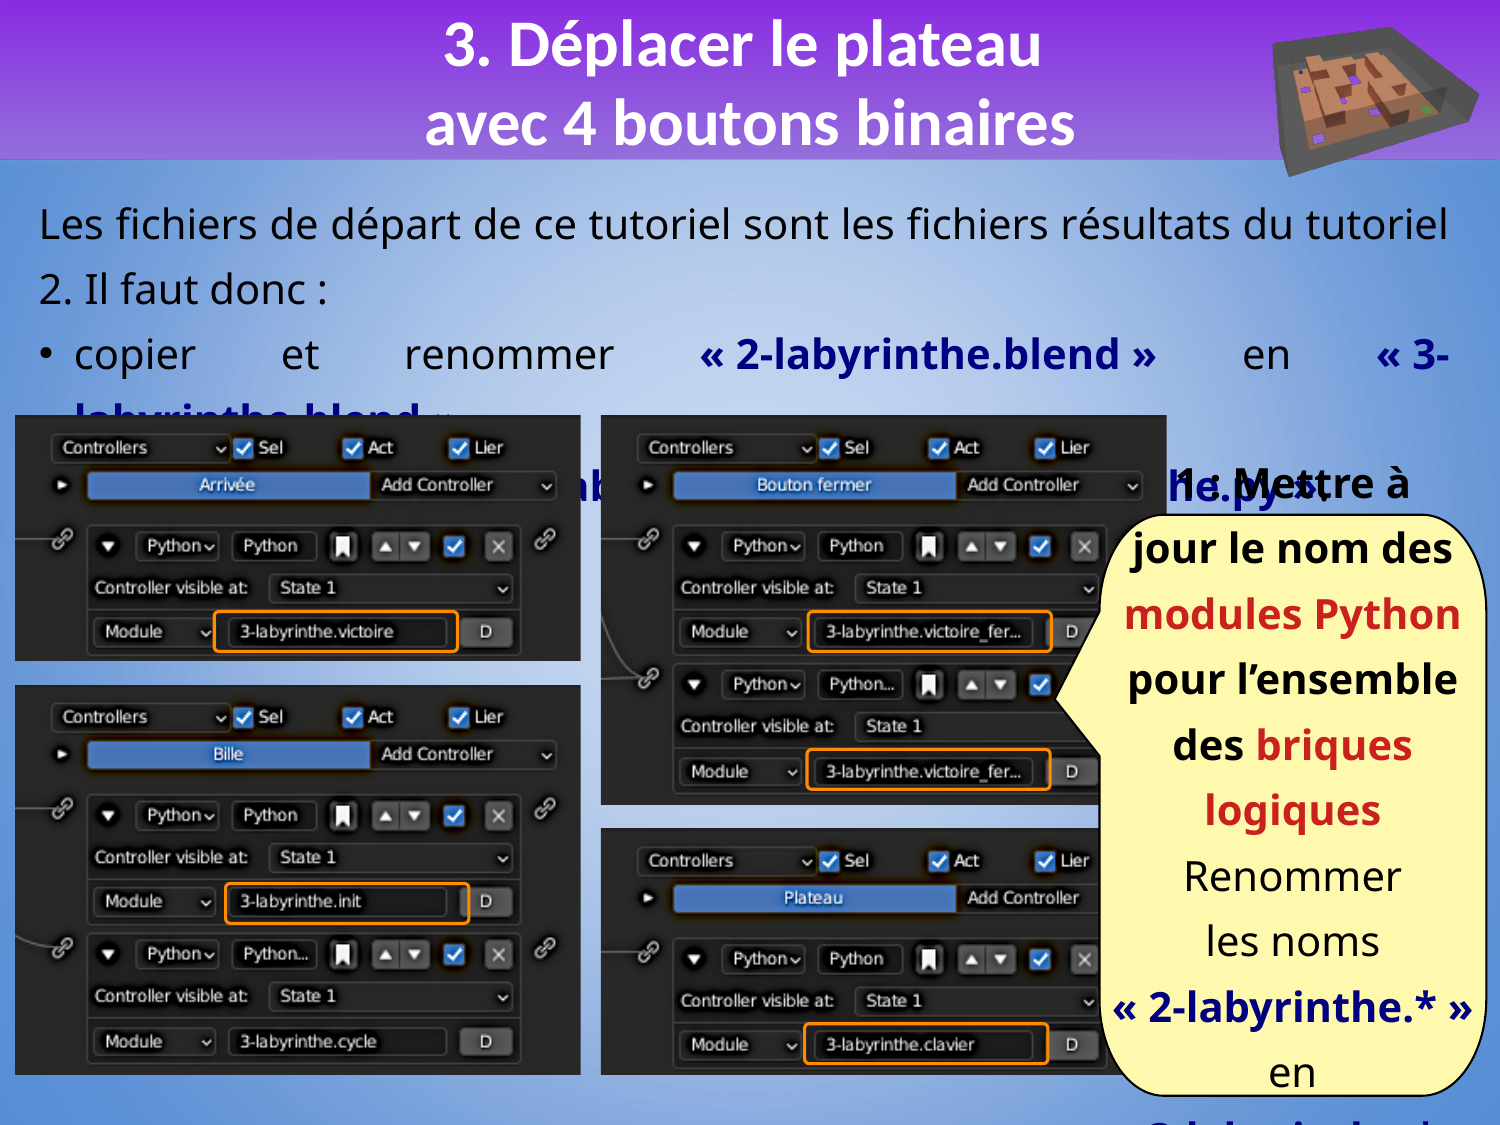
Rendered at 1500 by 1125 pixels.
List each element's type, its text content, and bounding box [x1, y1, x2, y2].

picture [0, 27, 1500, 1125]
text_box 3. Déplacer le plateau avec 4 boutons binaires [0, 0, 1500, 159]
text_box 1 : Mettre à jour le nom des modules Python pour l’ensemble des briques logiques Renommer les noms « 2-labyrinthe.* » en « 3-labyrinthe.* » [1054, 514, 1487, 1096]
text_box Les fichiers de départ de ce tutoriel sont les fichiers résultats du tutoriel 2. Il faut donc : copier et renommer « 2-labyrinthe.blend » en « 3-labyrinthe.blend », copier et renommer « 2-labyrinthe.py» en « 3-labyrinthe.py ». [23, 178, 1465, 386]
